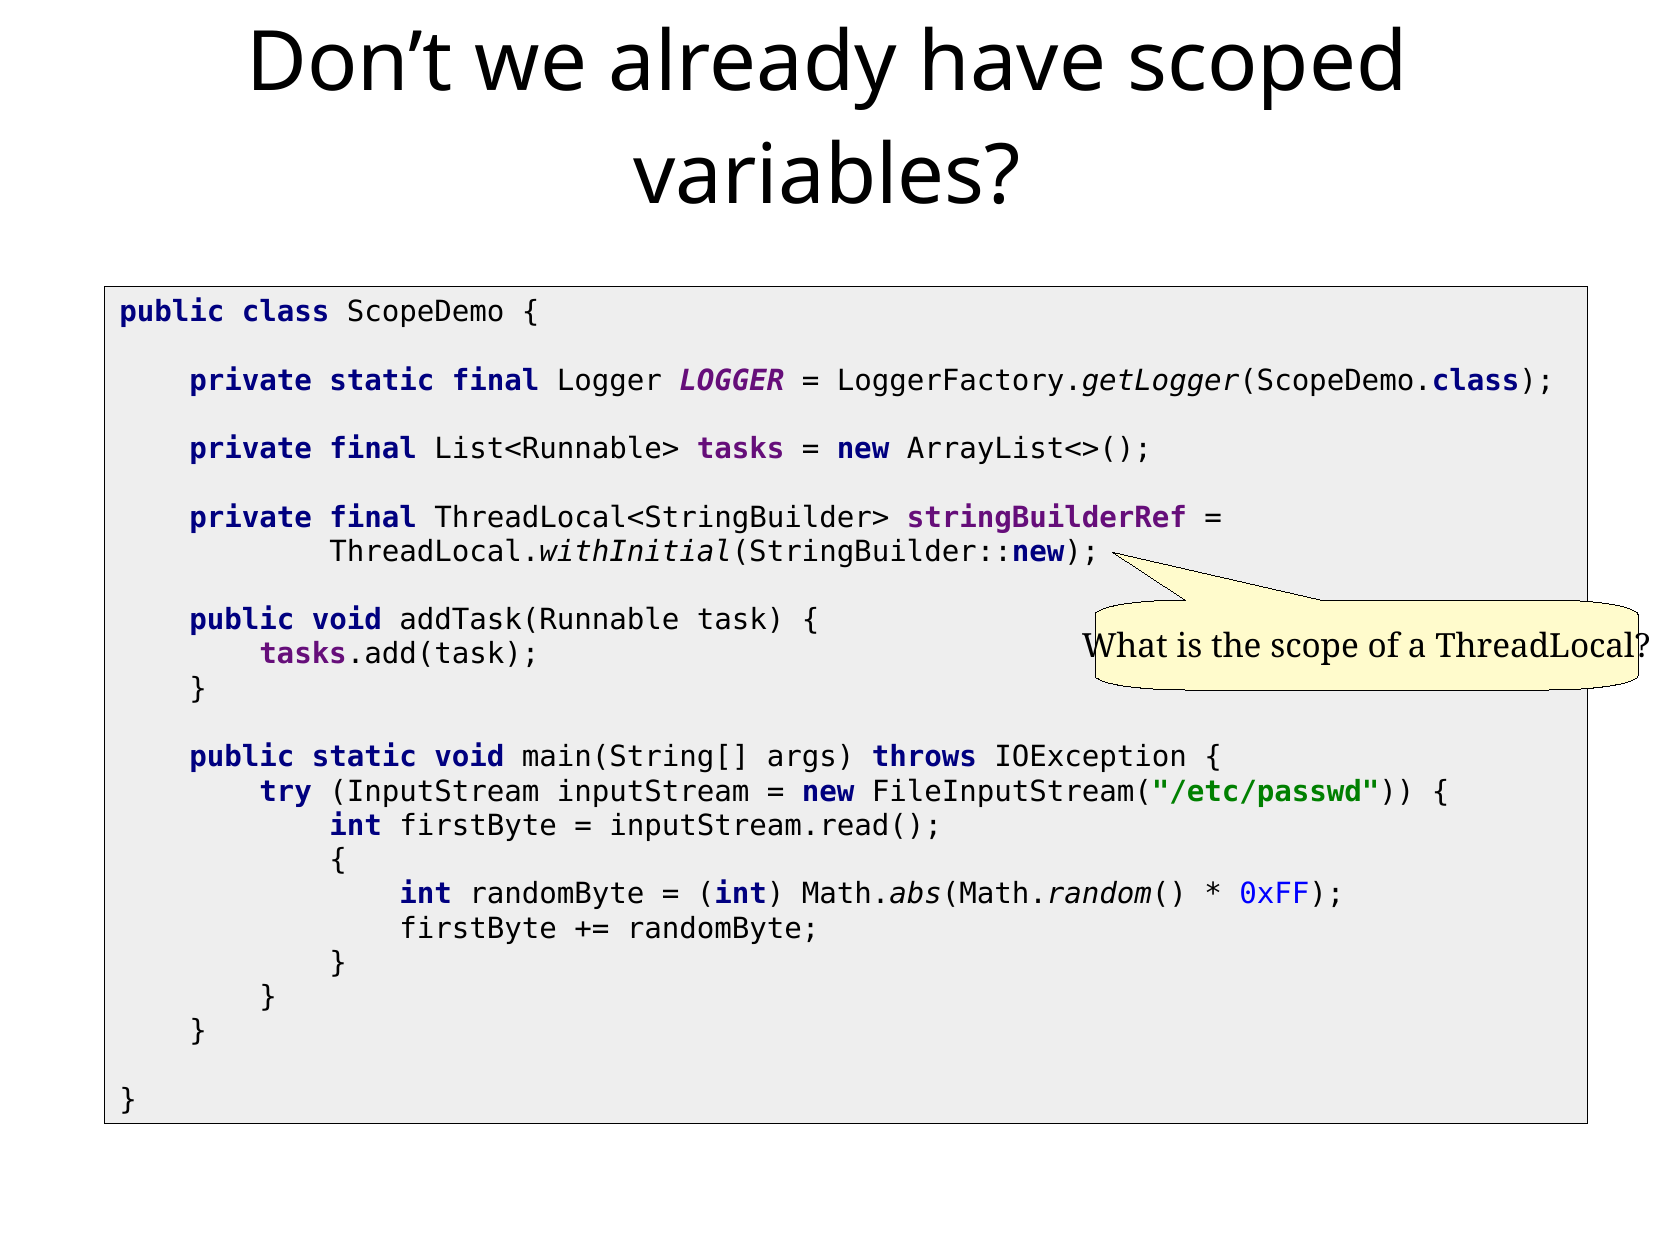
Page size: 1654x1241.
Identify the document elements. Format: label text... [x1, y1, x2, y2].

text_box What is the scope of a ThreadLocal? [1095, 552, 1639, 691]
text_box public class ScopeDemo { private static final Logger LOGGER = LoggerFactory.getLogger(ScopeDemo.class); private final List<Runnable> tasks = new ArrayList<>(); private final ThreadLocal<StringBuilder> stringBuilderRef = ThreadLocal.withInitial(StringBuilder::new); public void addTask(Runnable task) { tasks.add(task); } public static void main(String[] args) throws IOException { try (InputStream inputStream = new FileInputStream("/etc/passwd")) { int firstByte = inputStream.read(); { int randomByte = (int) Math.abs(Math.random() * 0xFF); firstByte += randomByte; } } } } [104, 286, 1588, 1124]
title Don’t we already have scoped variables? [83, 49, 1572, 181]
